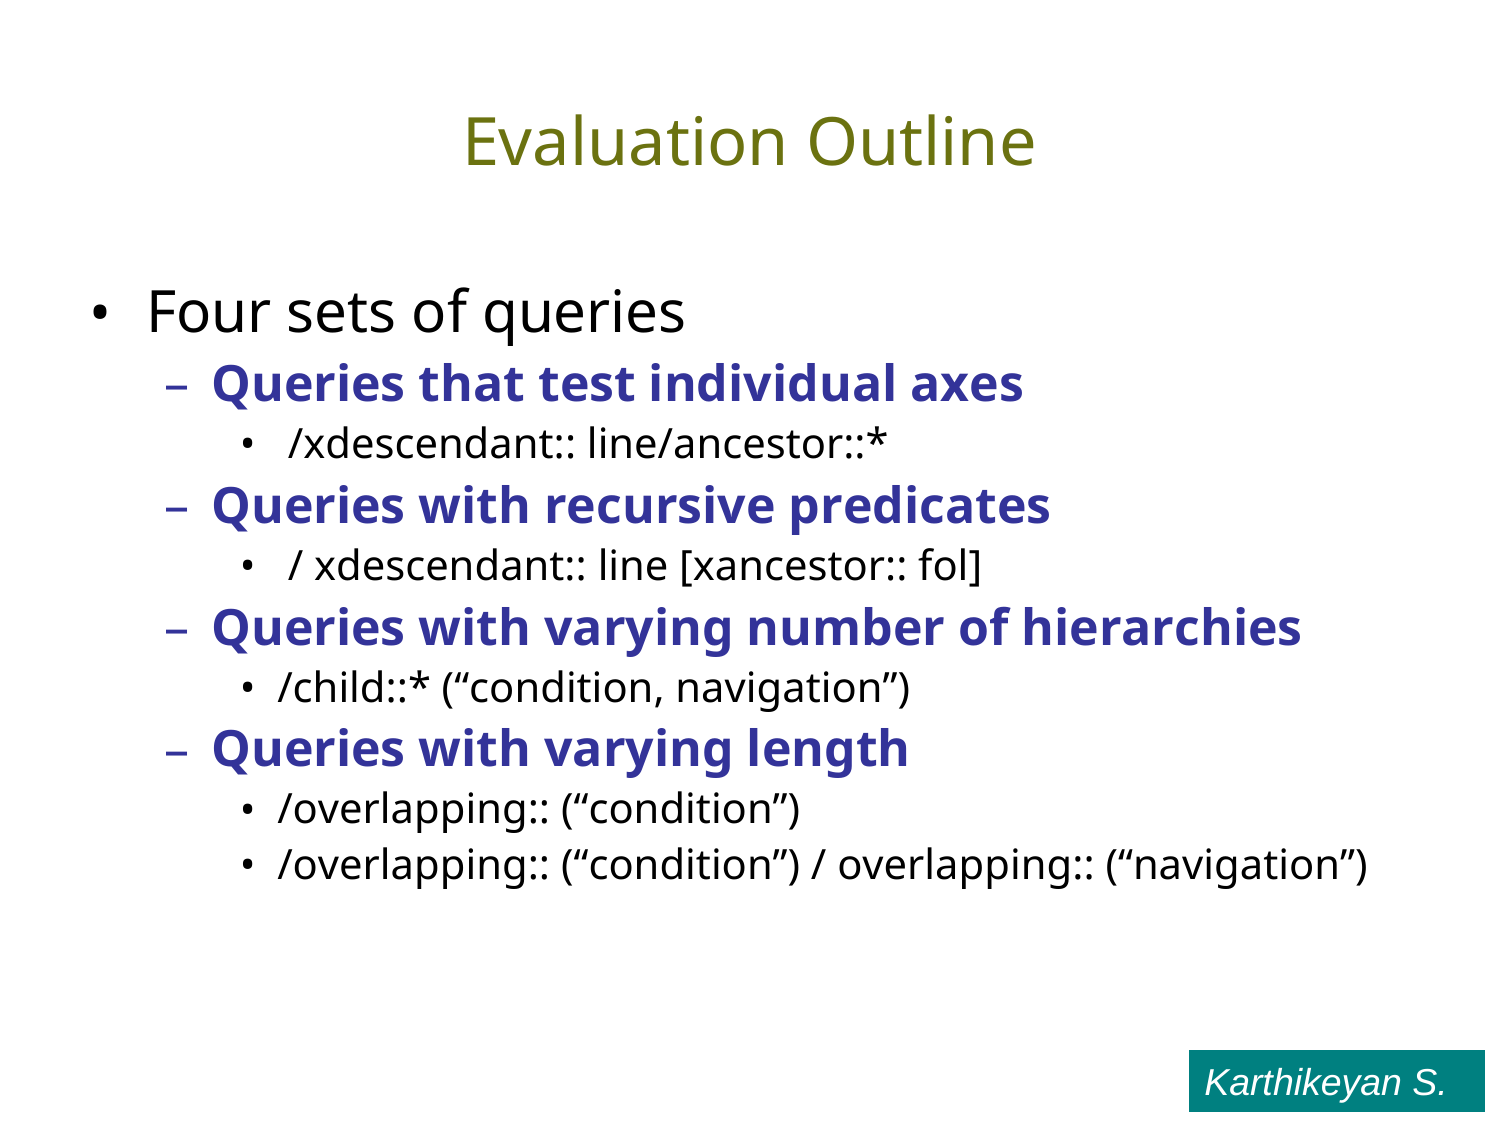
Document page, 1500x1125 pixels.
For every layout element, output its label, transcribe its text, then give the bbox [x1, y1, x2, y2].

text_box Karthikeyan S. [1189, 1050, 1484, 1111]
list Four sets of queries Queries that test individual axes /xdescendant:: line/ancestor::* Queries with recursive predicates / xdescendant:: line [xancestor:: fol] Queries with varying number of hierarchies /child::* (“condition, navigation”) Queries with varying length /overlapping:: (“condition”) /overlapping:: (“condition”) / overlapping:: (“navigation”) [75, 275, 1426, 1051]
title Evaluation Outline [75, 45, 1426, 233]
